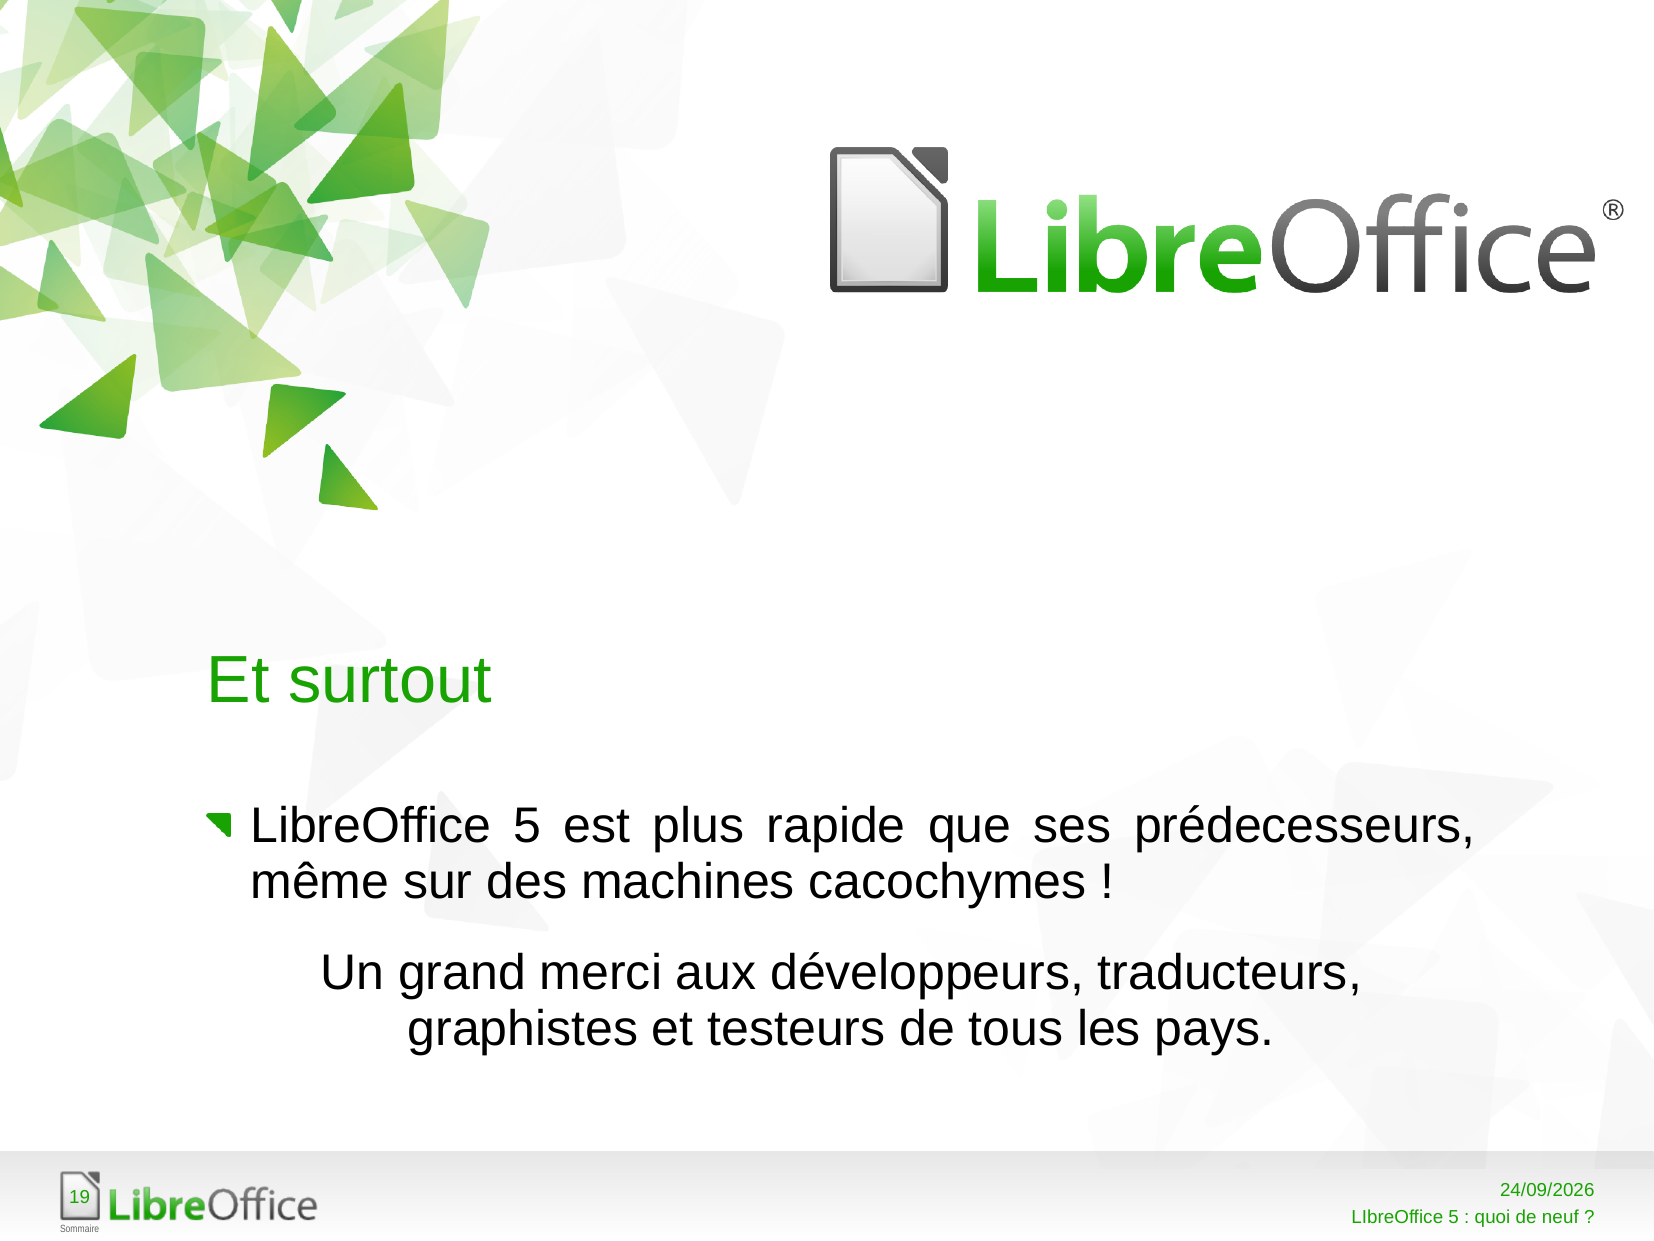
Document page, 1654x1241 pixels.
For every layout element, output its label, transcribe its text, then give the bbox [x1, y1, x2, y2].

list LibreOffice 5 est plus rapide que ses prédecesseurs, même sur des machines cacochymes ! Un grand merci aux développeurs, traducteurs, graphistes et testeurs de tous les pays. [206, 797, 1477, 1139]
picture [915, 548, 1654, 1169]
picture [0, 0, 1654, 948]
picture [41, 1152, 337, 1240]
title Et surtout [206, 590, 1477, 768]
